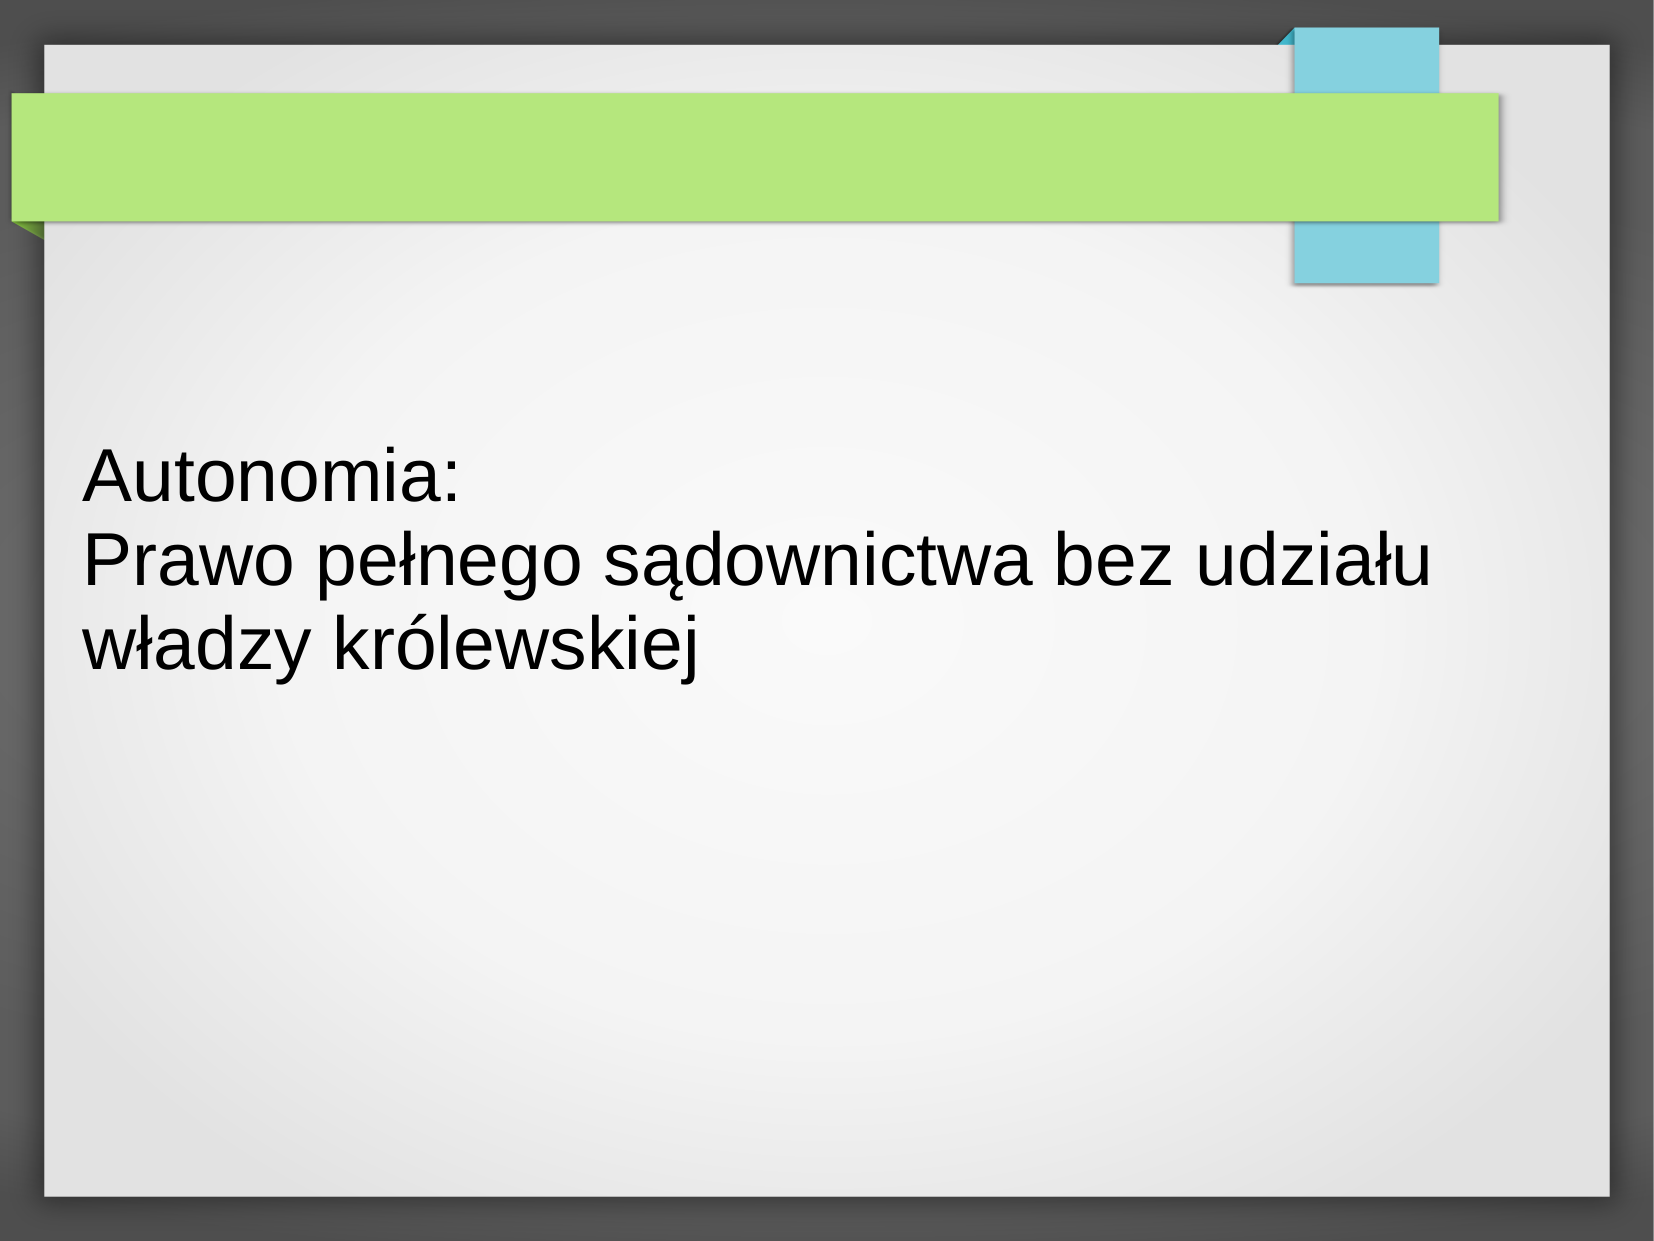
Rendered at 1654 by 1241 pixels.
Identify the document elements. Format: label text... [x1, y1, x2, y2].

picture [0, 0, 1654, 1241]
title Autonomia: Prawo pełnego sądownictwa bez udziału władzy królewskiej [82, 433, 1571, 686]
